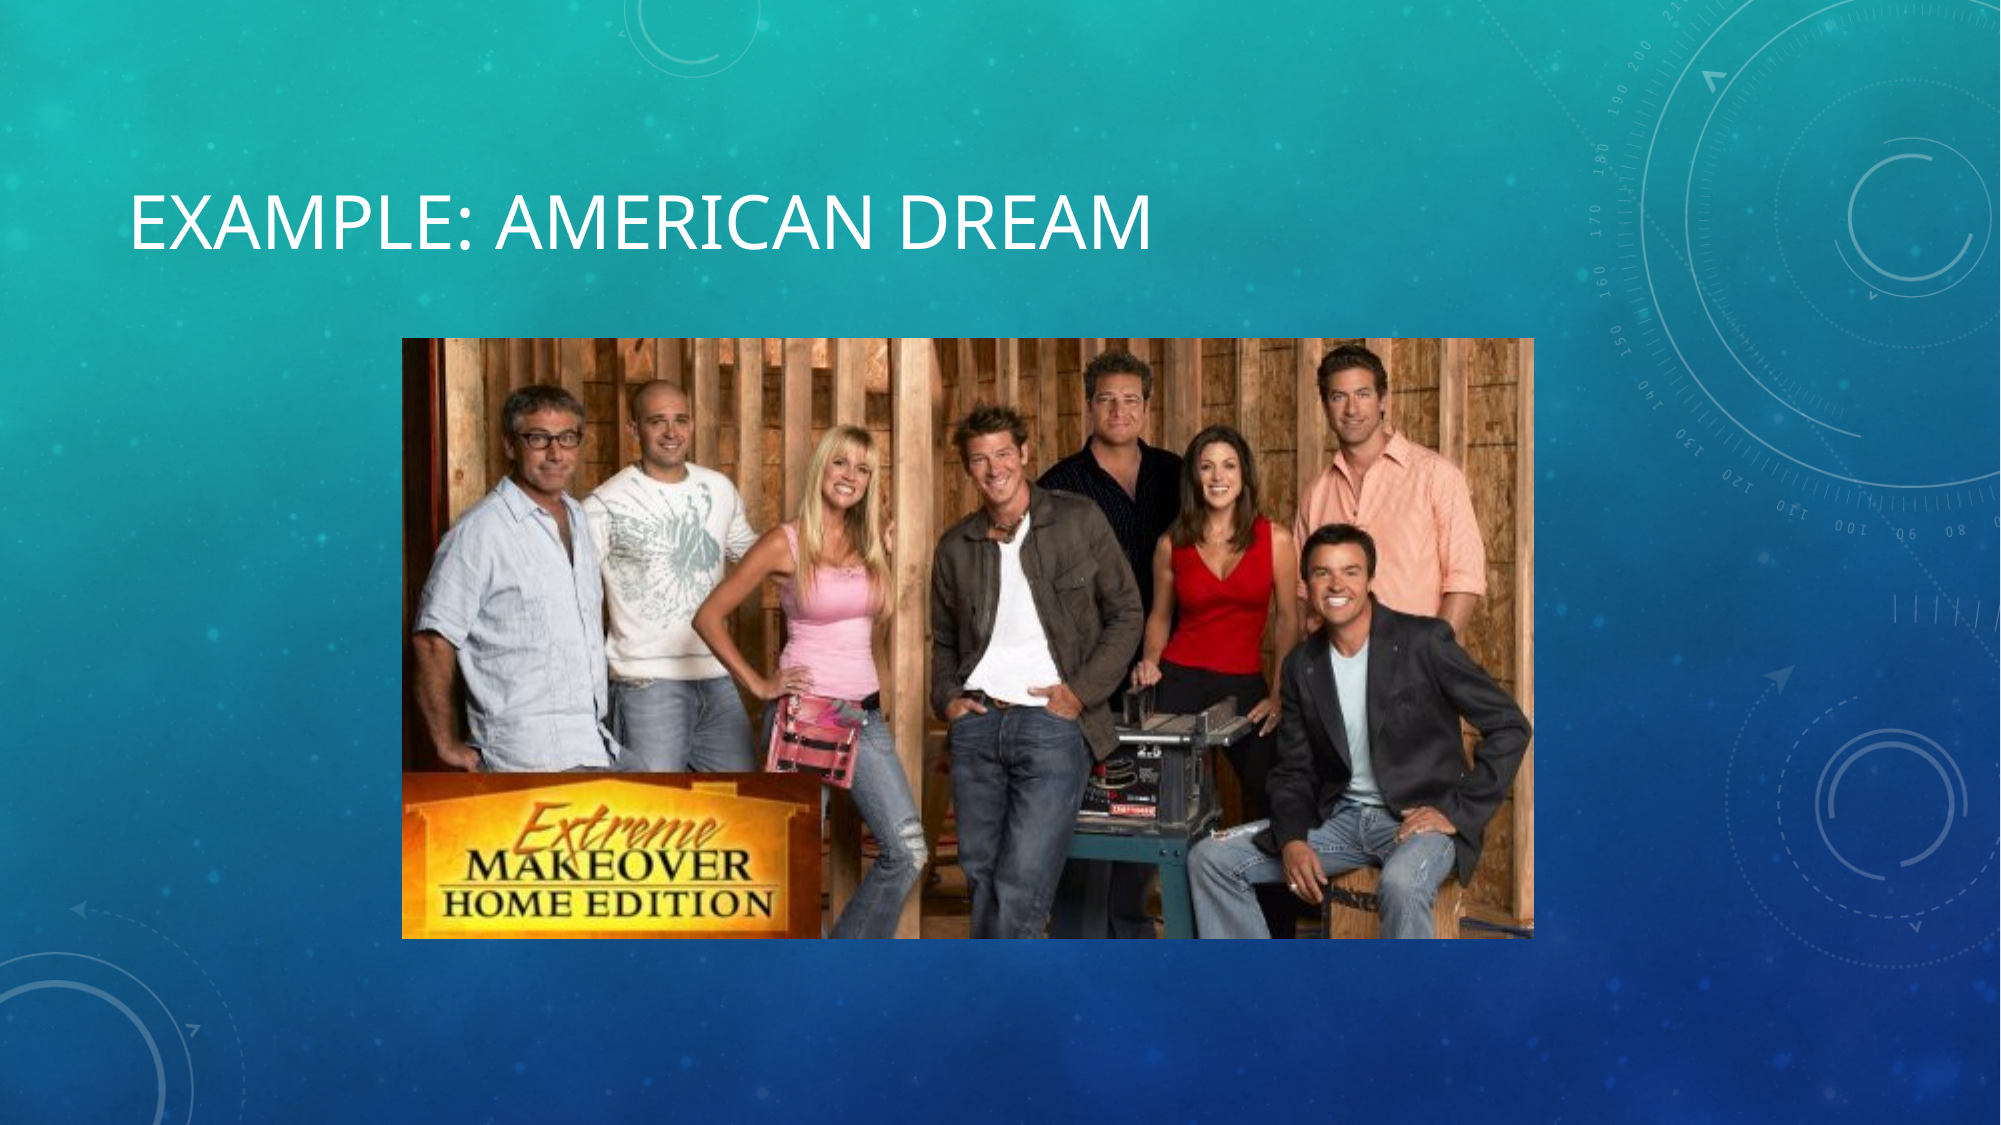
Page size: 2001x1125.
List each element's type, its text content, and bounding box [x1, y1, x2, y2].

title Example: American dream [112, 99, 1775, 339]
picture [402, 338, 1534, 939]
